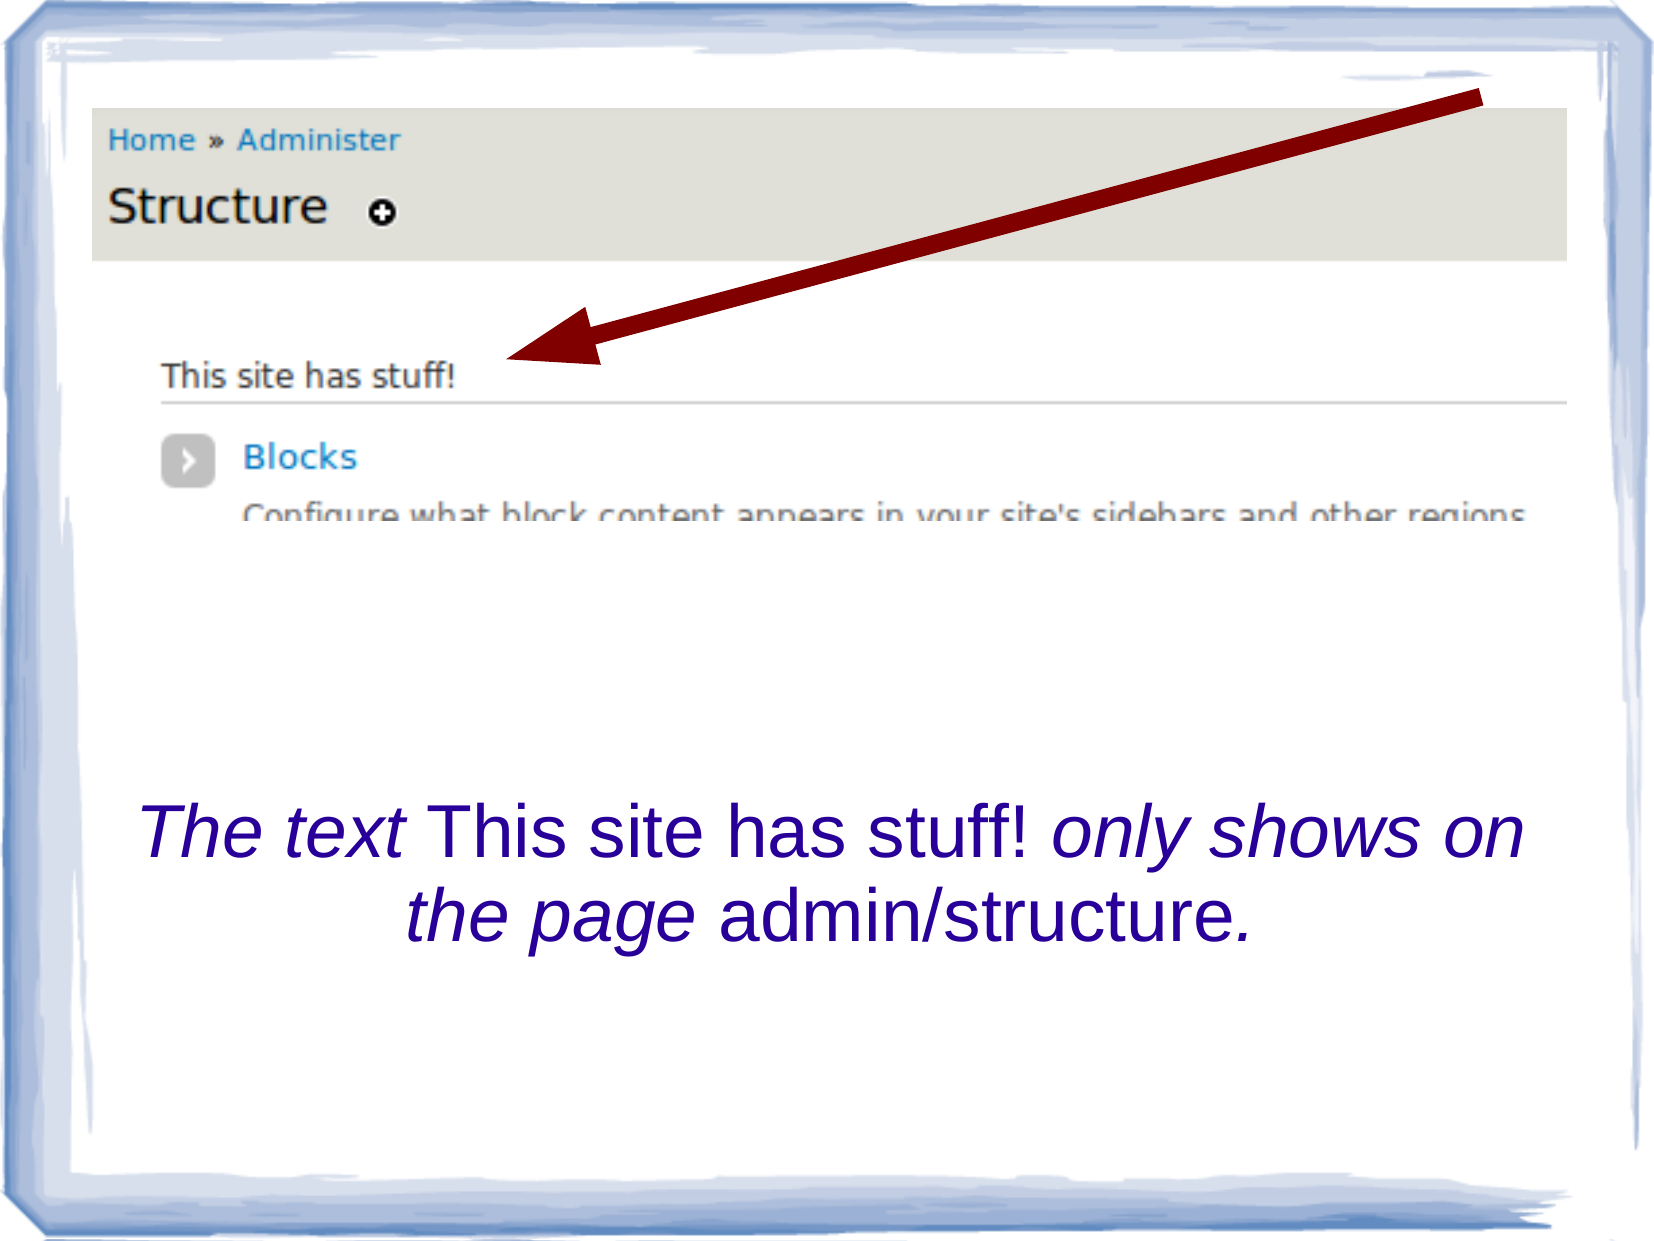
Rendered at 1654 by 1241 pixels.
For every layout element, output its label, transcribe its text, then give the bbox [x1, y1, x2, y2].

subtitle The text This site has stuff! only shows on the page admin/structure. [86, 600, 1576, 1147]
picture [0, 0, 1654, 1241]
